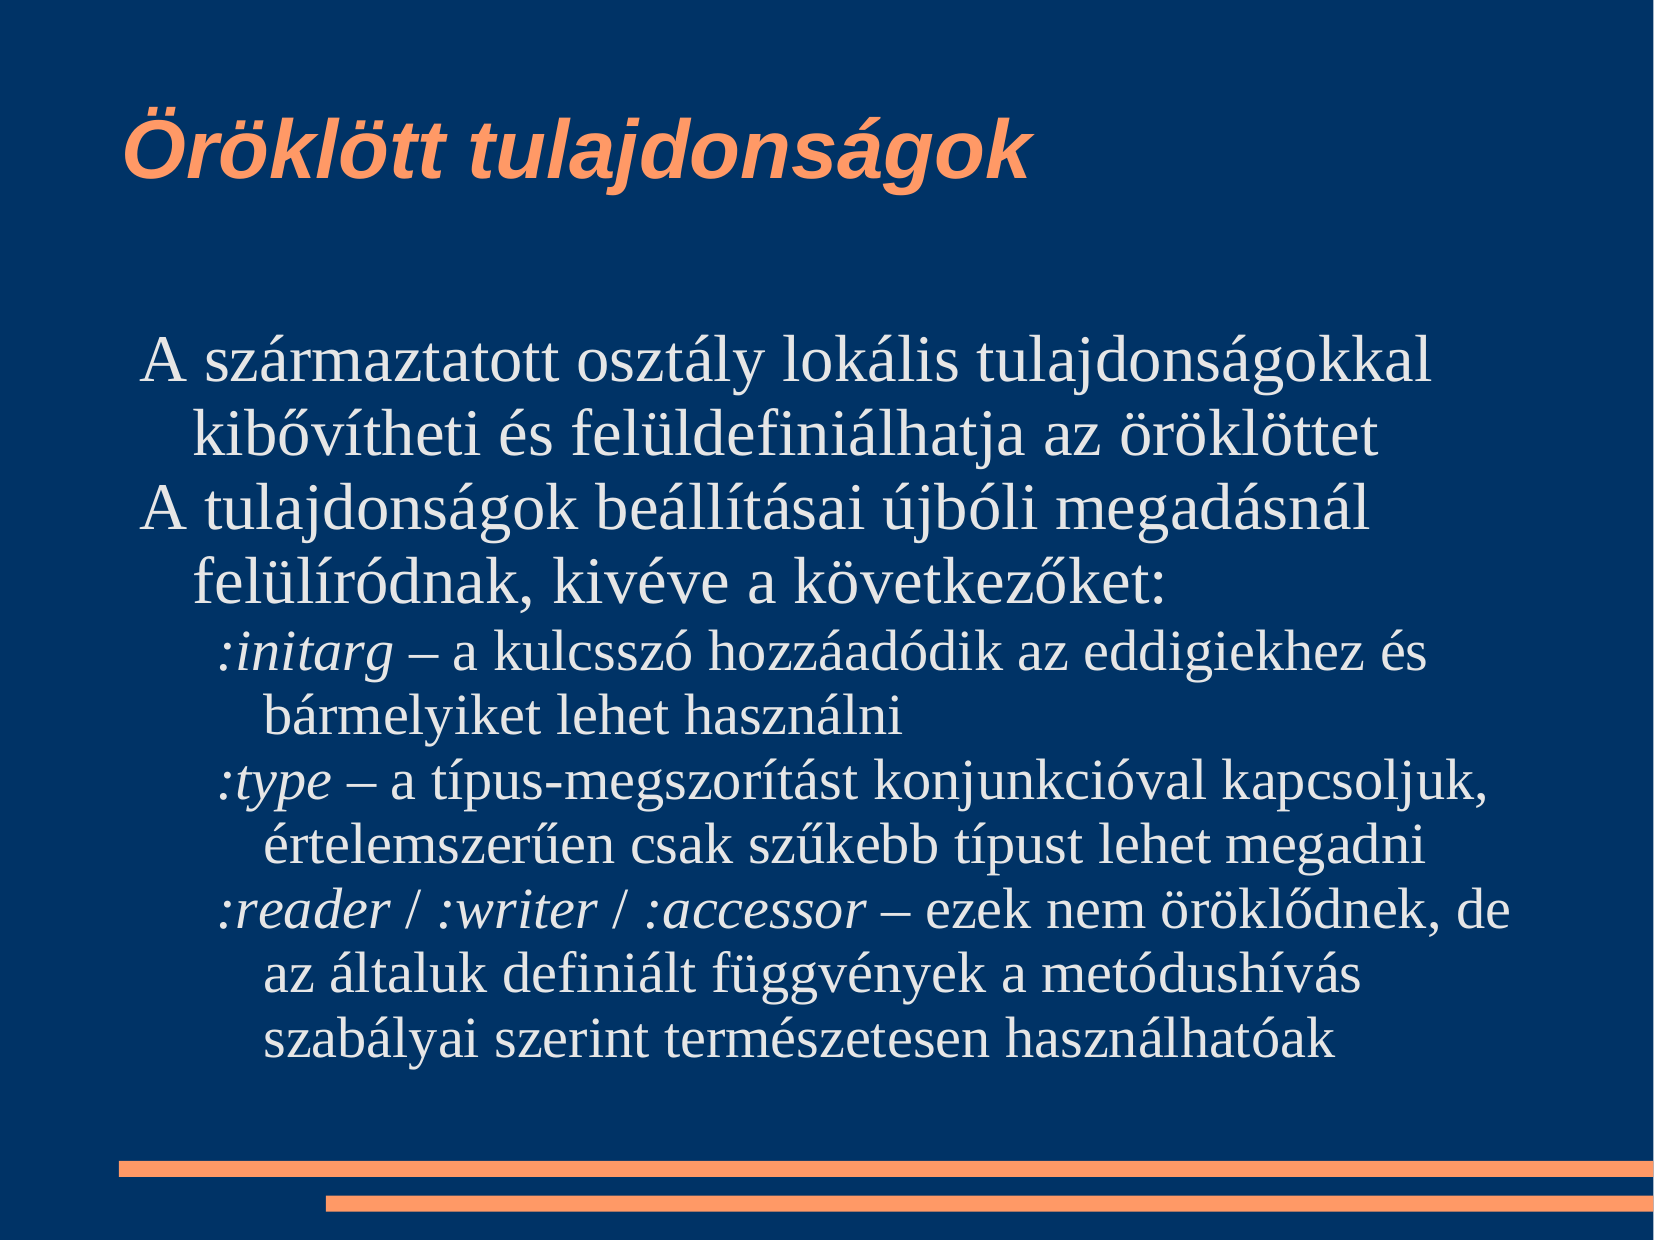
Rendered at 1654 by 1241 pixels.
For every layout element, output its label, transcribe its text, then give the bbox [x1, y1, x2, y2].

list A származtatott osztály lokális tulajdonságokkal kibővítheti és felüldefiniálhatja az öröklöttet A tulajdonságok beállításai újbóli megadásnál felülíródnak, kivéve a következőket: :initarg – a kulcsszó hozzáadódik az eddigiekhez és bármelyiket lehet használni :type – a típus-megszorítást konjunkcióval kapcsoljuk, értelemszerűen csak szűkebb típust lehet megadni :reader / :writer / :accessor – ezek nem öröklődnek, de az általuk definiált függvények a metódushívás szabályai szerint természetesen használhatóak [121, 322, 1561, 1118]
title Öröklött tulajdonságok [121, 53, 1534, 247]
